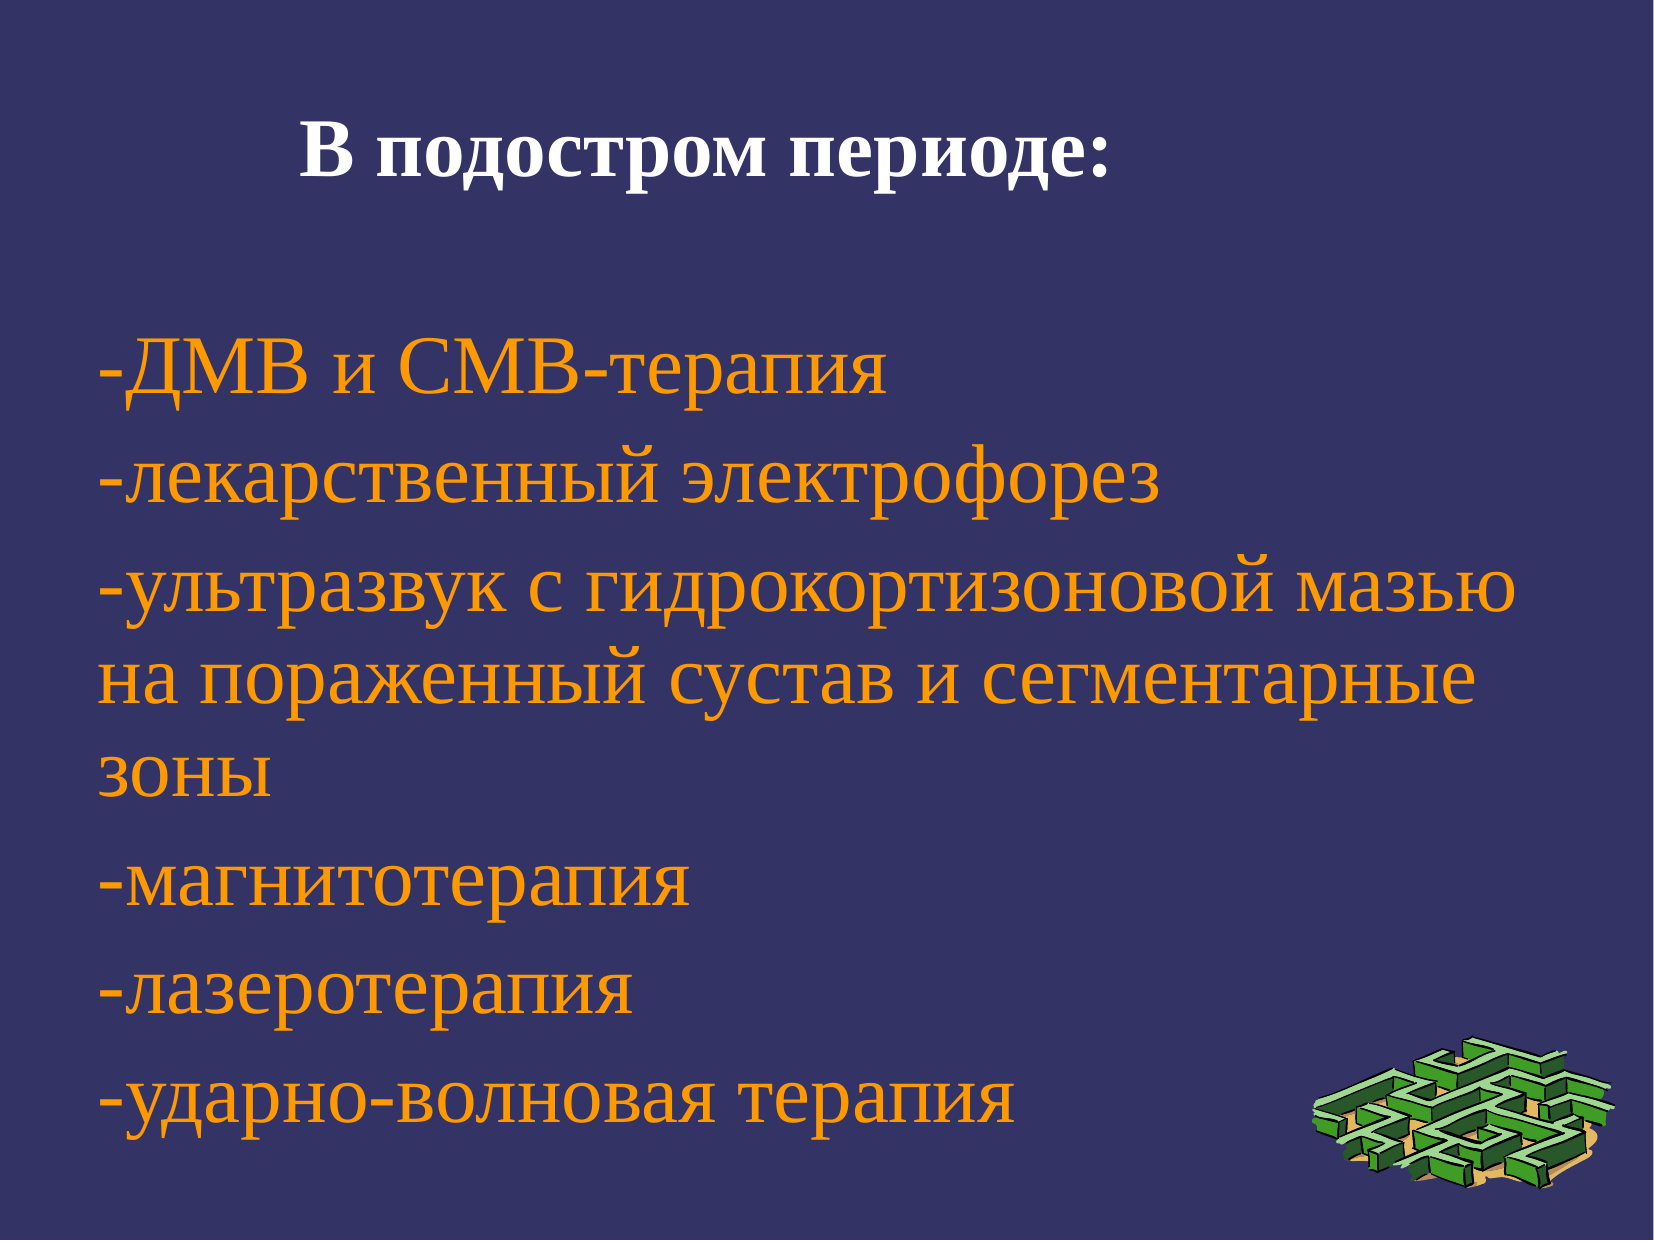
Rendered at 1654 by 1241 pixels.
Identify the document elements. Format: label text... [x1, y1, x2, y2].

text_box В подостром периоде: -ДМВ и СМВ-терапия -лекарственный электрофорез -ультразвук с гидрокортизоновой мазью на пораженный сустав и сегментарные зоны -магнитотерапия -лазеротерапия -ударно-волновая терапия [82, 94, 1548, 1241]
